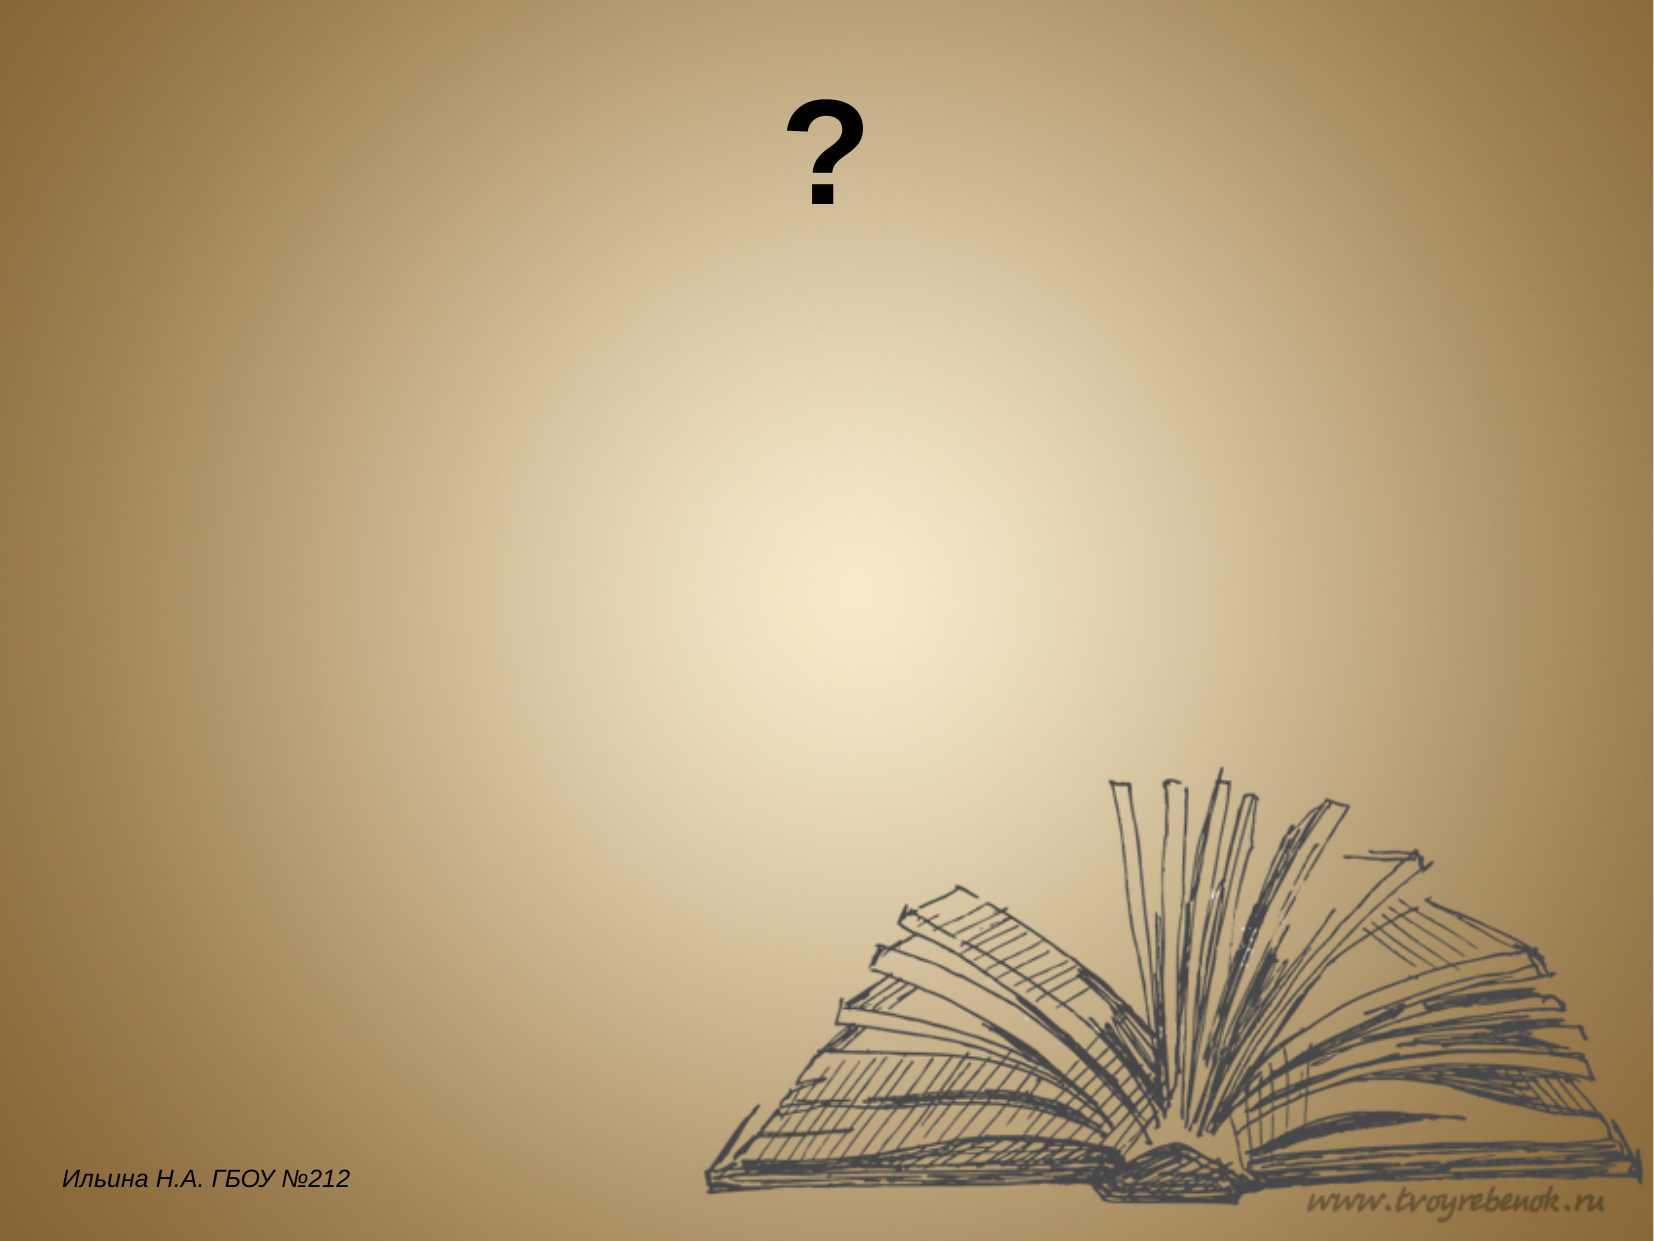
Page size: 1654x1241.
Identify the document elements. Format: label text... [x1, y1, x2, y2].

title ? [82, 49, 1571, 257]
picture [0, 0, 1654, 1241]
text_box Ильина Н.А. ГБОУ №212 [47, 1157, 626, 1201]
